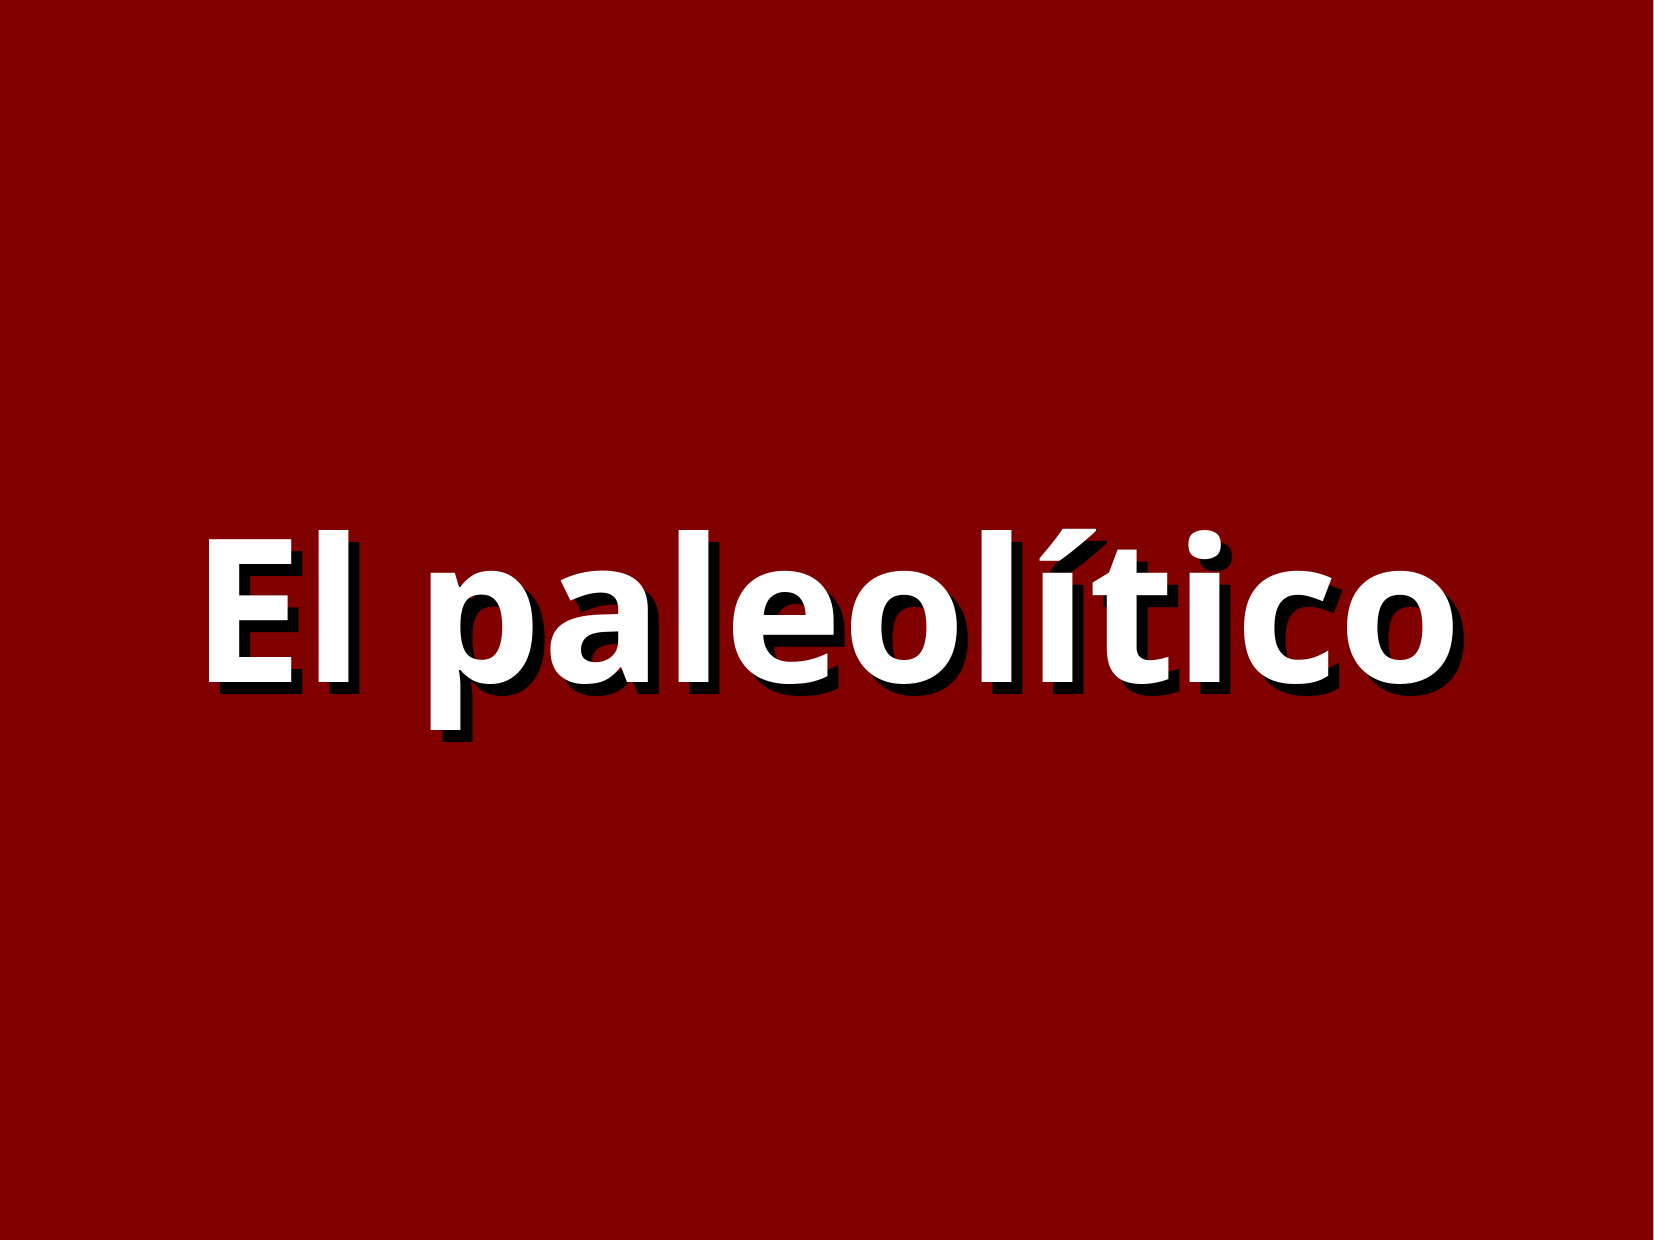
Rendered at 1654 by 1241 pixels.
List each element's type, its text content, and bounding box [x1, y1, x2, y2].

title El paleolítico [0, 0, 1654, 1241]
